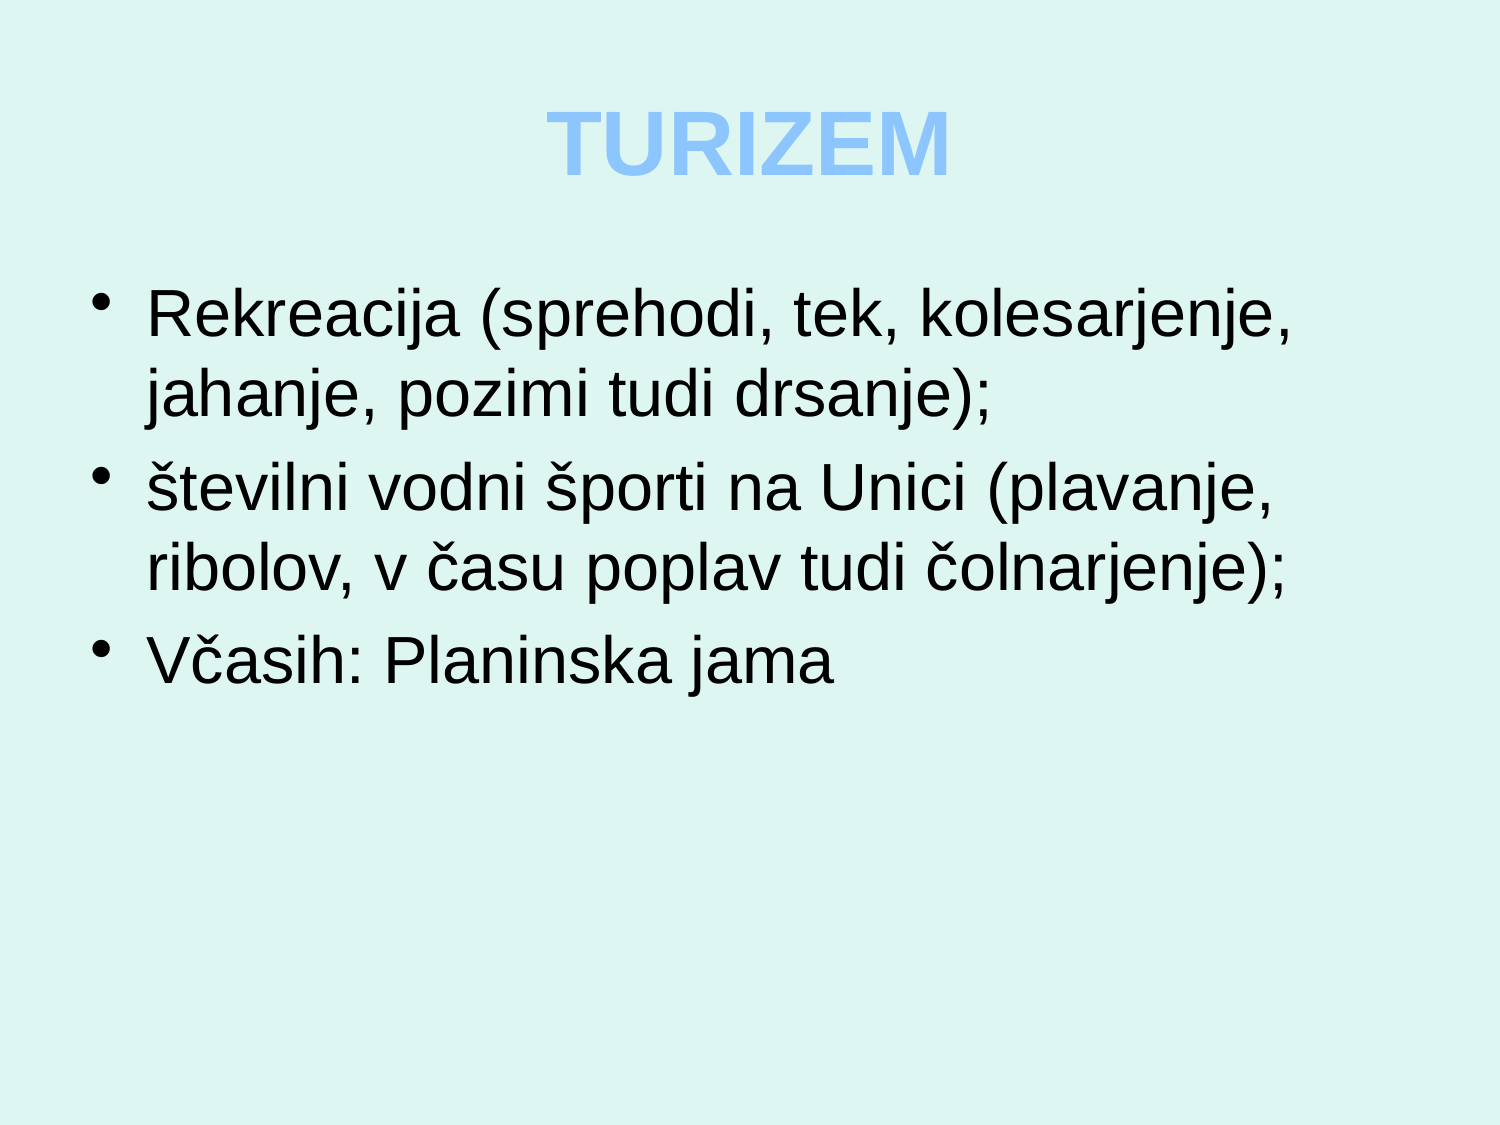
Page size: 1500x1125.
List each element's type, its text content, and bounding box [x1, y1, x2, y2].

title TURIZEM [75, 45, 1425, 233]
list Rekreacija (sprehodi, tek, kolesarjenje, jahanje, pozimi tudi drsanje); številni vodni športi na Unici (plavanje, ribolov, v času poplav tudi čolnarjenje); Včasih: Planinska jama [75, 262, 1425, 1005]
